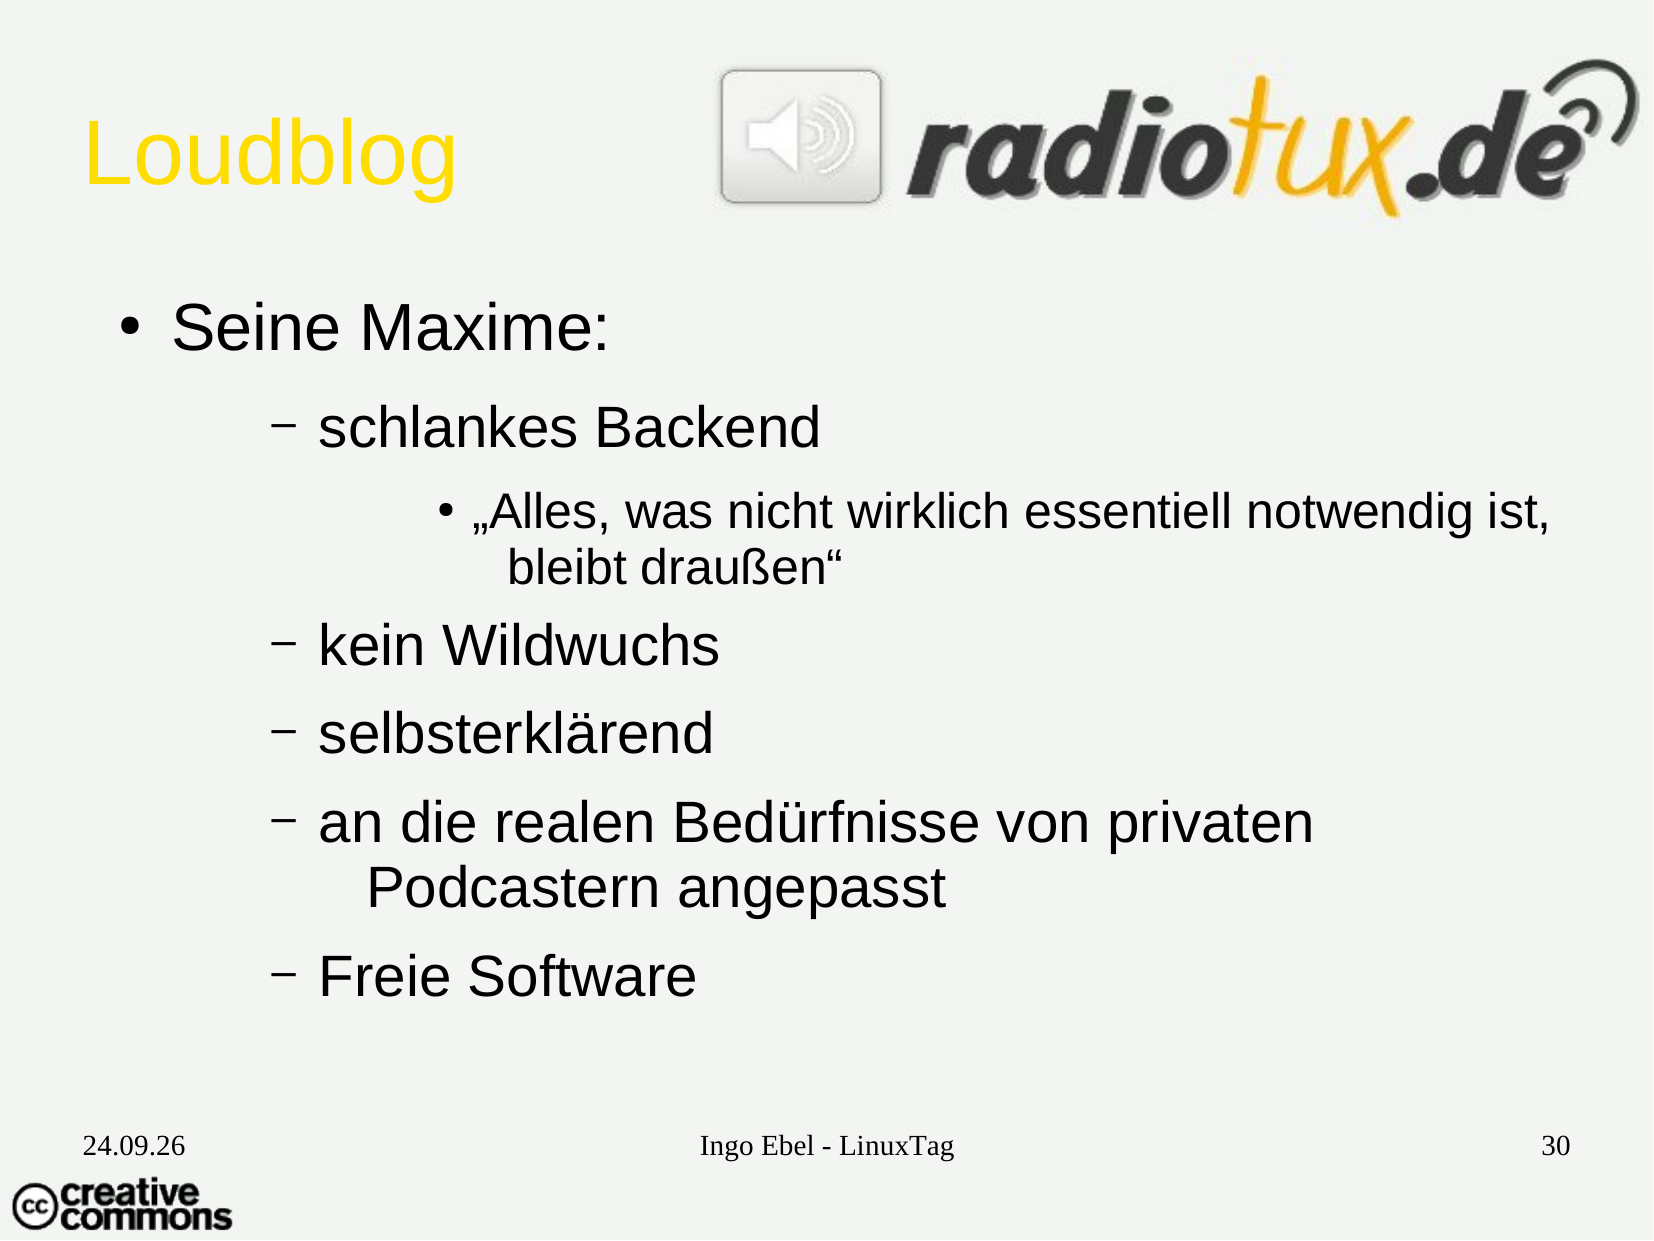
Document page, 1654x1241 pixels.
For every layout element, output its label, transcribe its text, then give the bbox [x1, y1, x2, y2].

list Seine Maxime: schlankes Backend „Alles, was nicht wirklich essentiell notwendig ist, bleibt draußen“ kein Wildwuchs selbsterklärend an die realen Bedürfnisse von privaten Podcastern angepasst Freie Software [82, 290, 1571, 1109]
title Loudblog [82, 49, 1571, 257]
picture [649, 0, 1654, 266]
picture [0, 1121, 236, 1240]
